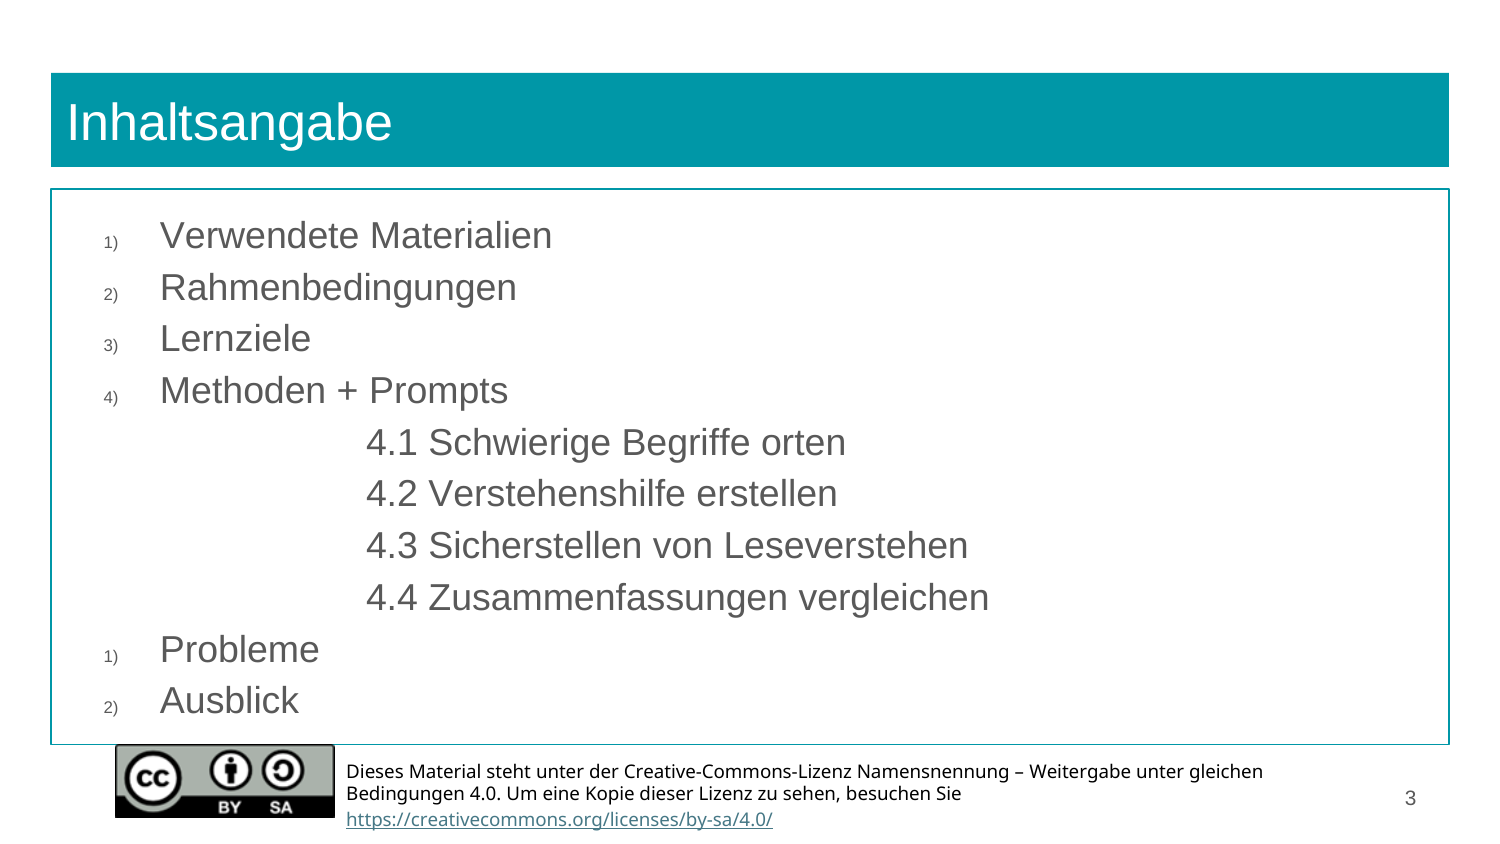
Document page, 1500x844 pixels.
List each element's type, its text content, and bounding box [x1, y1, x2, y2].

picture [115, 745, 335, 818]
title Inhaltsangabe [51, 72, 1449, 167]
list Verwendete Materialien Rahmenbedingungen Lernziele Methoden + Prompts 4.1 Schwierige Begriffe orten 4.2 Verstehenshilfe erstellen 4.3 Sicherstellen von Leseverstehen 4.4 Zusammenfassungen vergleichen Probleme Ausblick [51, 189, 1449, 745]
text_box [1389, 764, 1480, 830]
text_box Dieses Material steht unter der Creative-Commons-Lizenz Namensnennung – Weitergabe unter gleichen Bedingungen 4.0. Um eine Kopie dieser Lizenz zu sehen, besuchen Sie https://creativecommons.org/licenses/by-sa/4.0/ [331, 744, 1401, 820]
